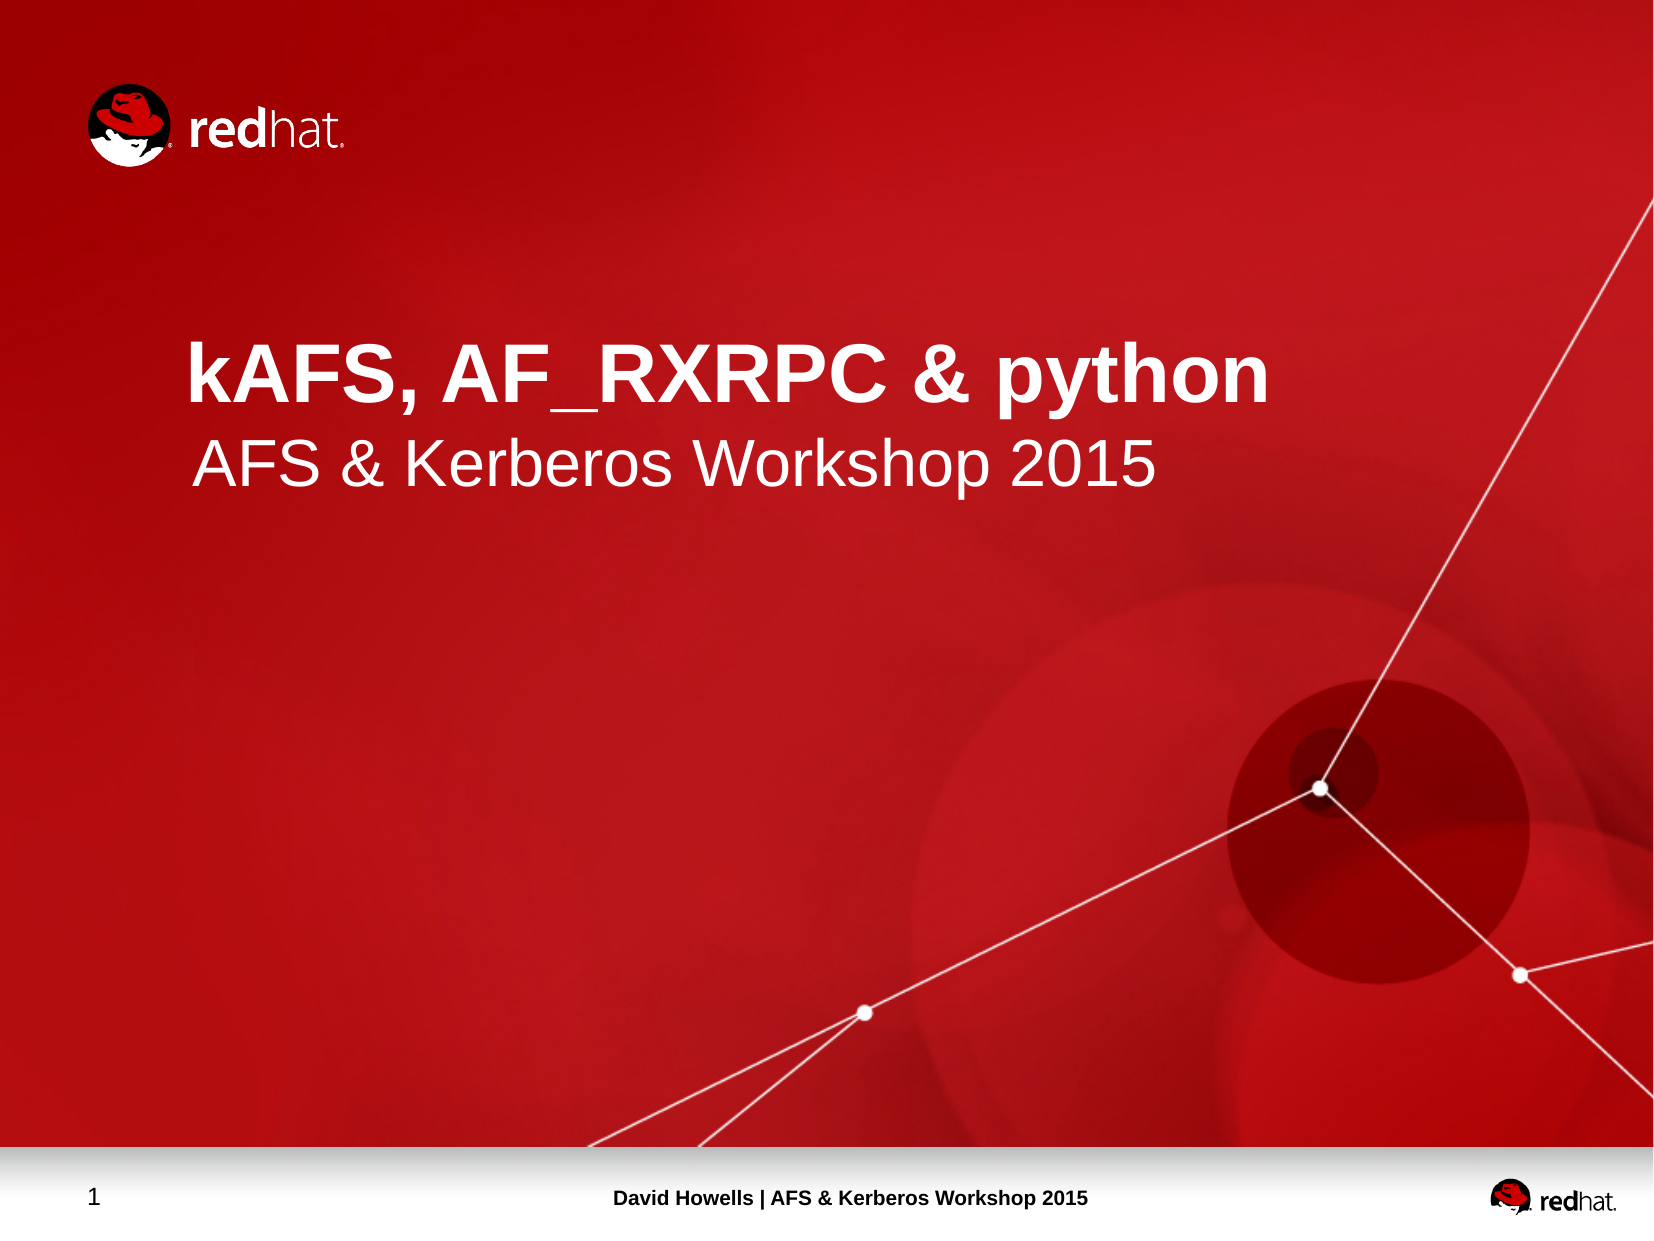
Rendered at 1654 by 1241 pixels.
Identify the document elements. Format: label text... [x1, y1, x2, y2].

text_box AFS & Kerberos Workshop 2015 [177, 418, 1445, 703]
picture [0, 0, 1654, 1241]
text_box kAFS, AF_RXRPC & python [170, 273, 1408, 494]
